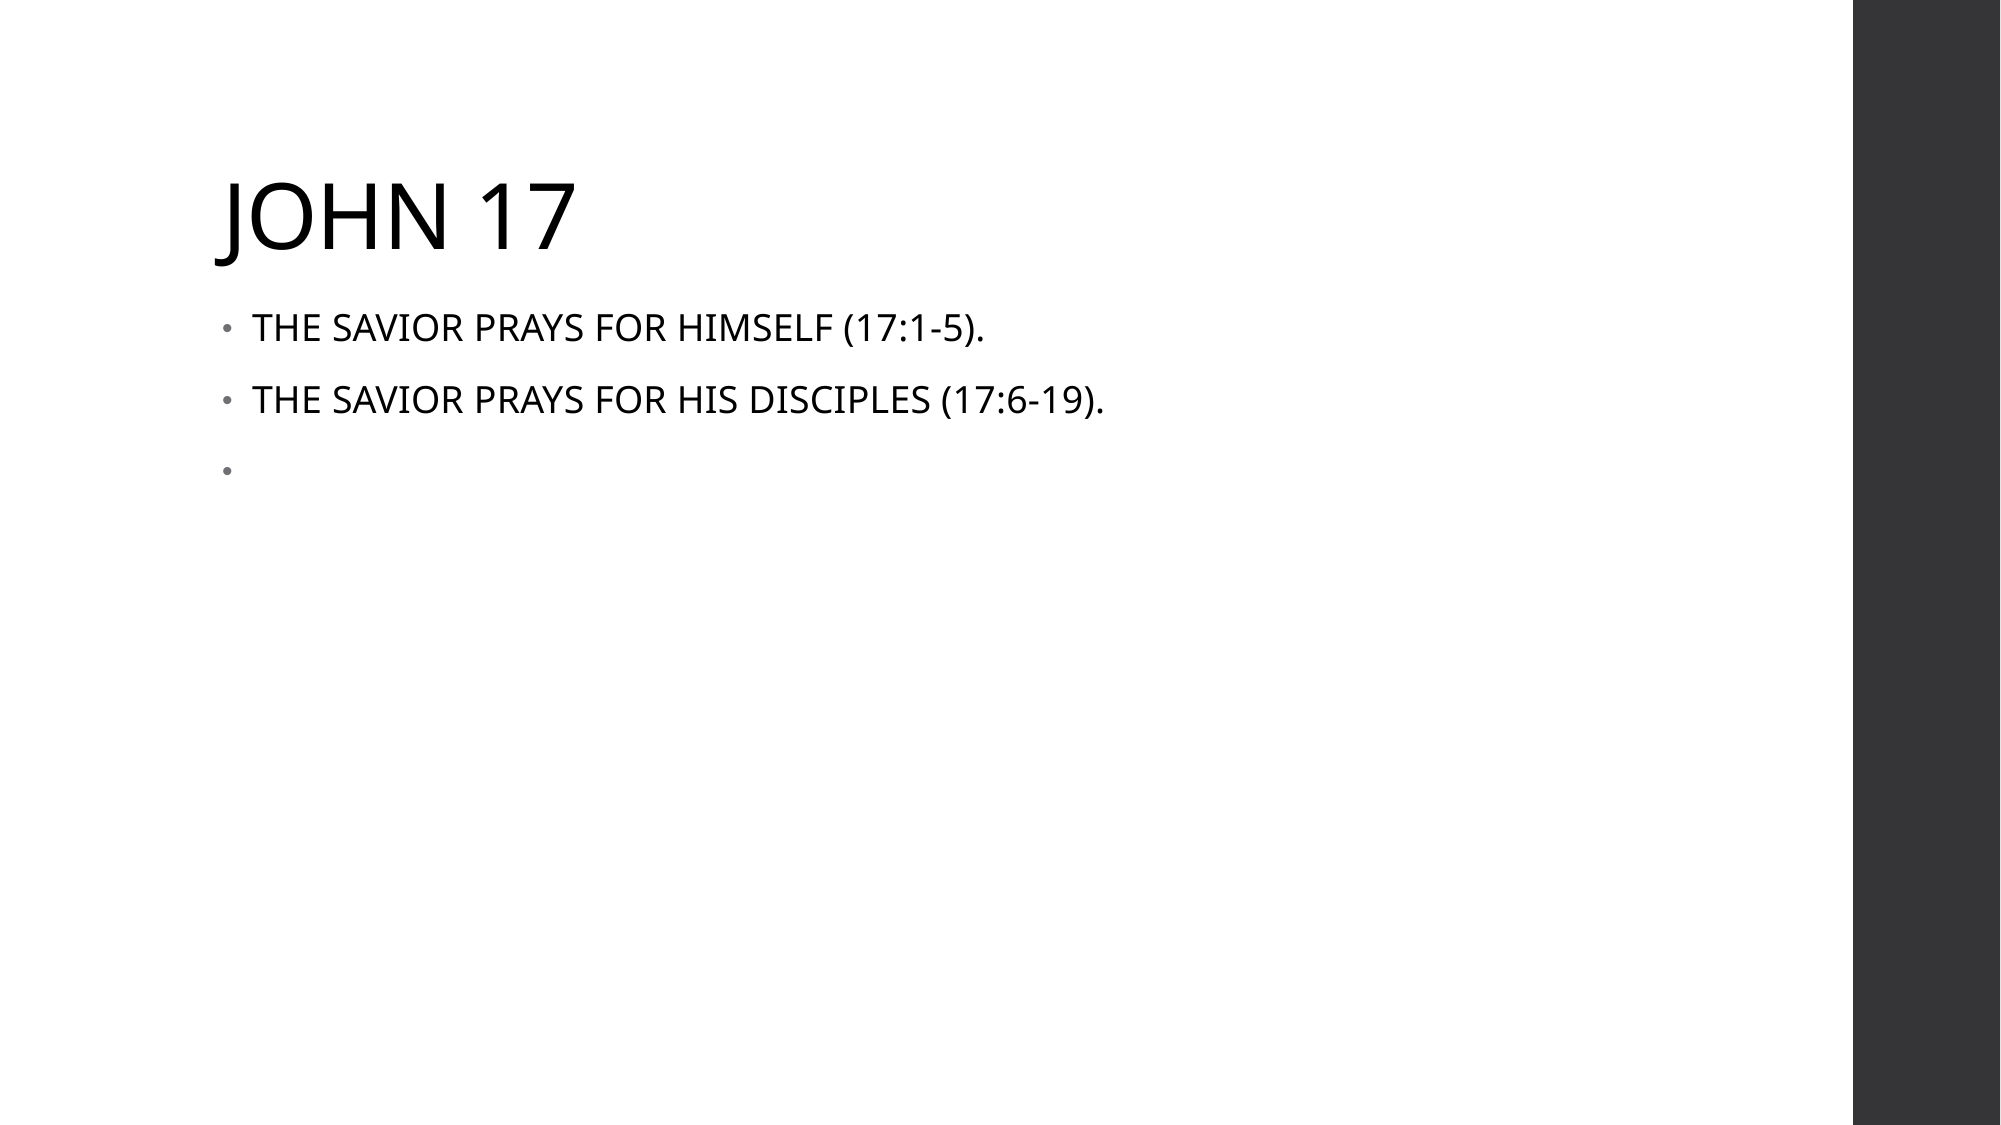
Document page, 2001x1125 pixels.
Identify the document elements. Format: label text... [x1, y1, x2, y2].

title JOHN 17 [206, 60, 1797, 278]
list THE SAVIOR PRAYS FOR HIMSELF (17:1-5). THE SAVIOR PRAYS FOR HIS DISCIPLES (17:6-19). [206, 299, 1617, 1014]
